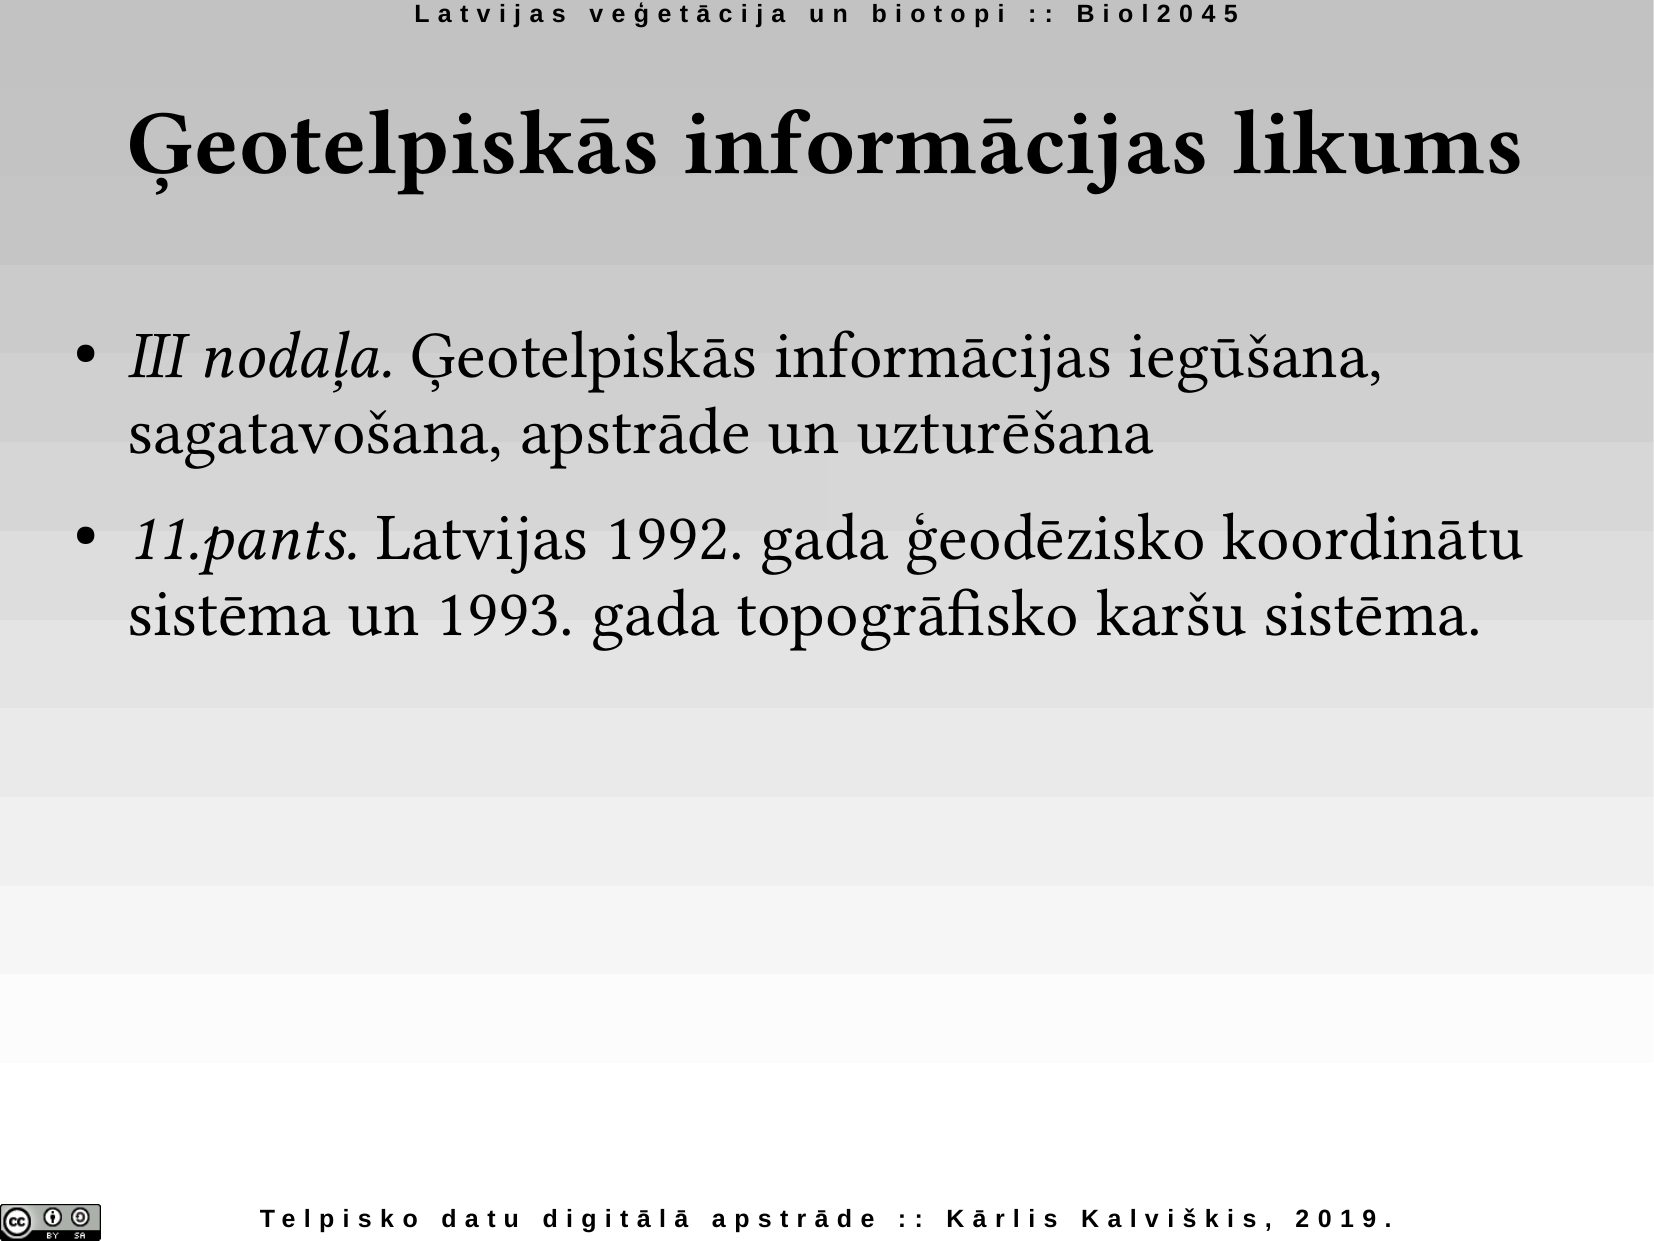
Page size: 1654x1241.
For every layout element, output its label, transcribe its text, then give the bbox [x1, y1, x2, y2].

title Ģeotelpiskās informācijas likums [0, 1, 1654, 287]
list III nodaļa. Ģeotelpiskās informācijas iegūšana, sagatavošana, apstrāde un uzturēšana 11.pants. Latvijas 1992. gada ģeodēzisko koordinātu sistēma un 1993. gada topogrāfisko karšu sistēma. [56, 317, 1600, 1175]
picture [0, 287, 1654, 1241]
